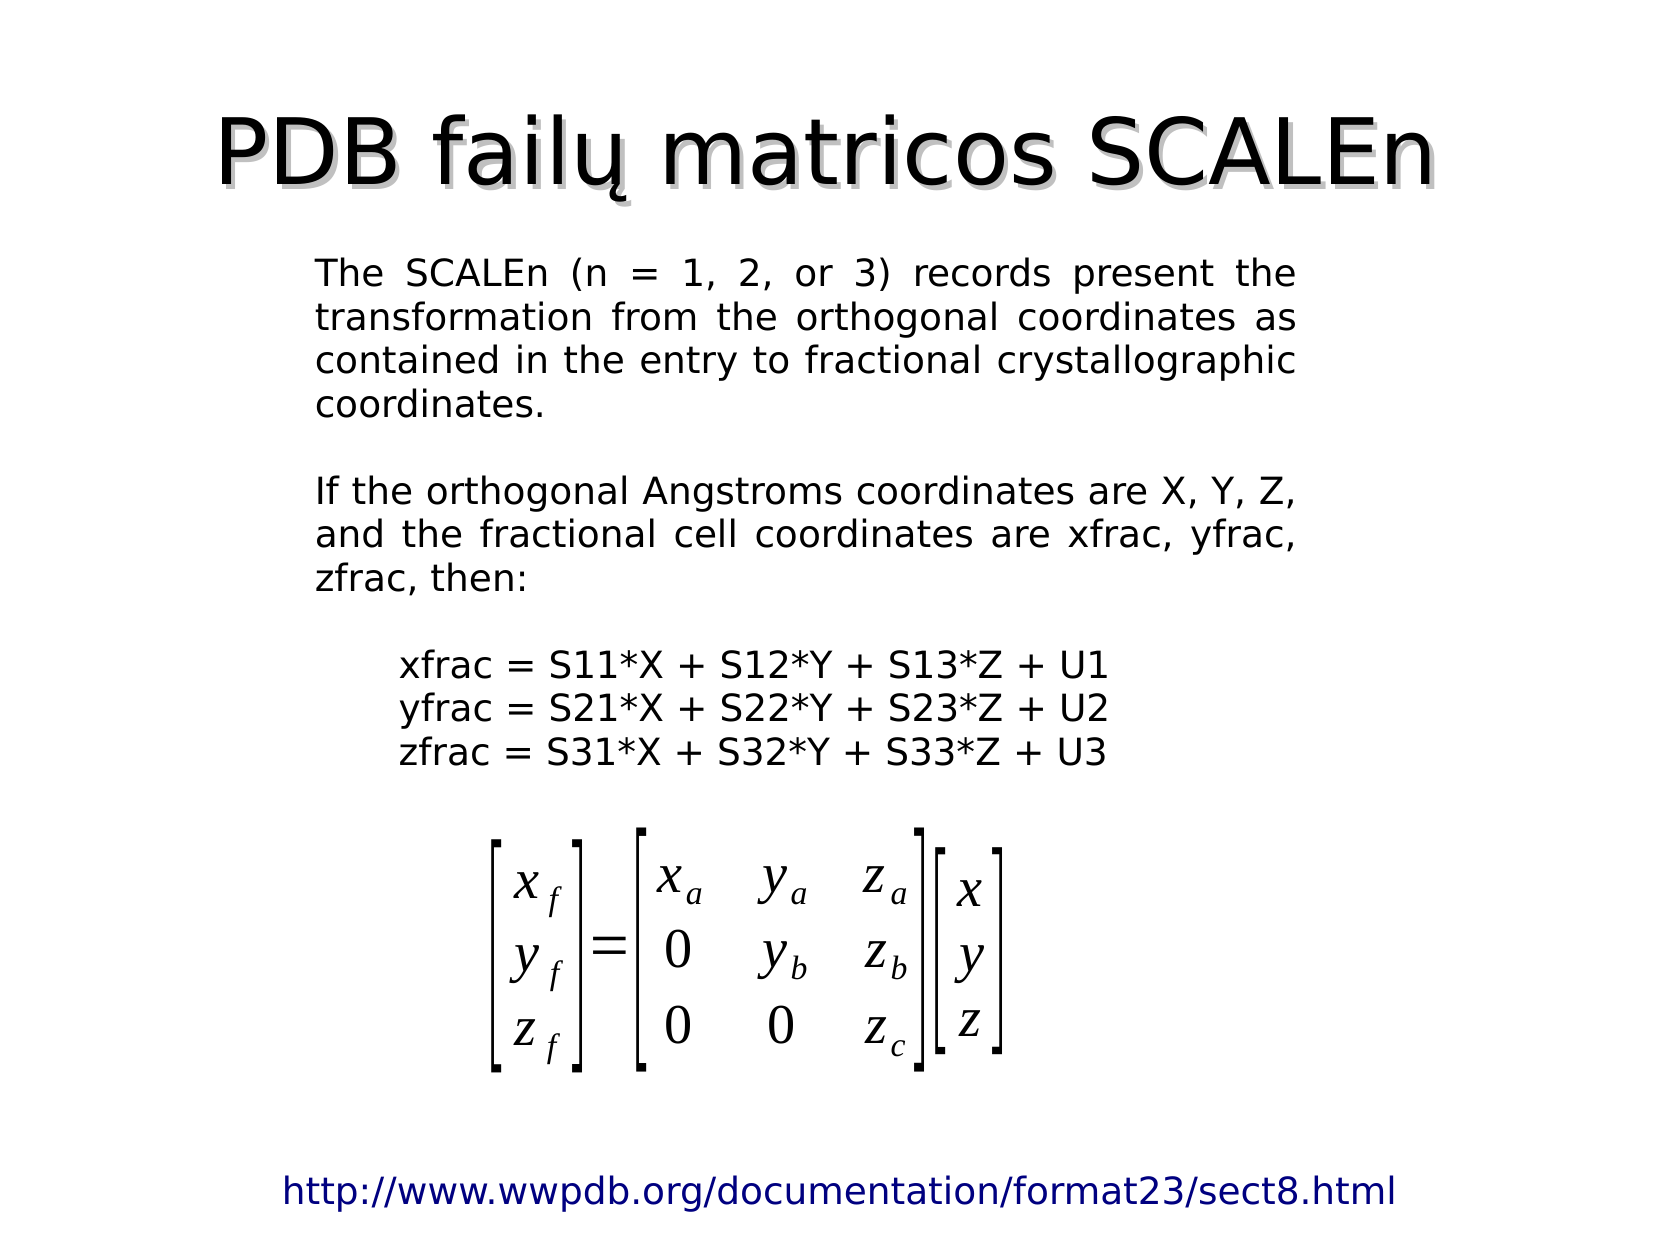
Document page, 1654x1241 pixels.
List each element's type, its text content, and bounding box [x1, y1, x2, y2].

title PDB failų matricos SCALEn [82, 56, 1571, 250]
chart [481, 825, 1013, 1076]
text_box The SCALEn (n = 1, 2, or 3) records present the transformation from the orthogonal coordinates as contained in the entry to fractional crystallographic coordinates. If the orthogonal Angstroms coordinates are X, Y, Z, and the fractional cell coordinates are xfrac, yfrac, zfrac, then: xfrac = S11*X + S12*Y + S13*Z + U1 yfrac = S21*X + S22*Y + S23*Z + U2 zfrac = S31*X + S32*Y + S33*Z + U3 [300, 244, 1313, 826]
text_box http://www.wwpdb.org/documentation/format23/sect8.html [267, 1162, 1426, 1221]
